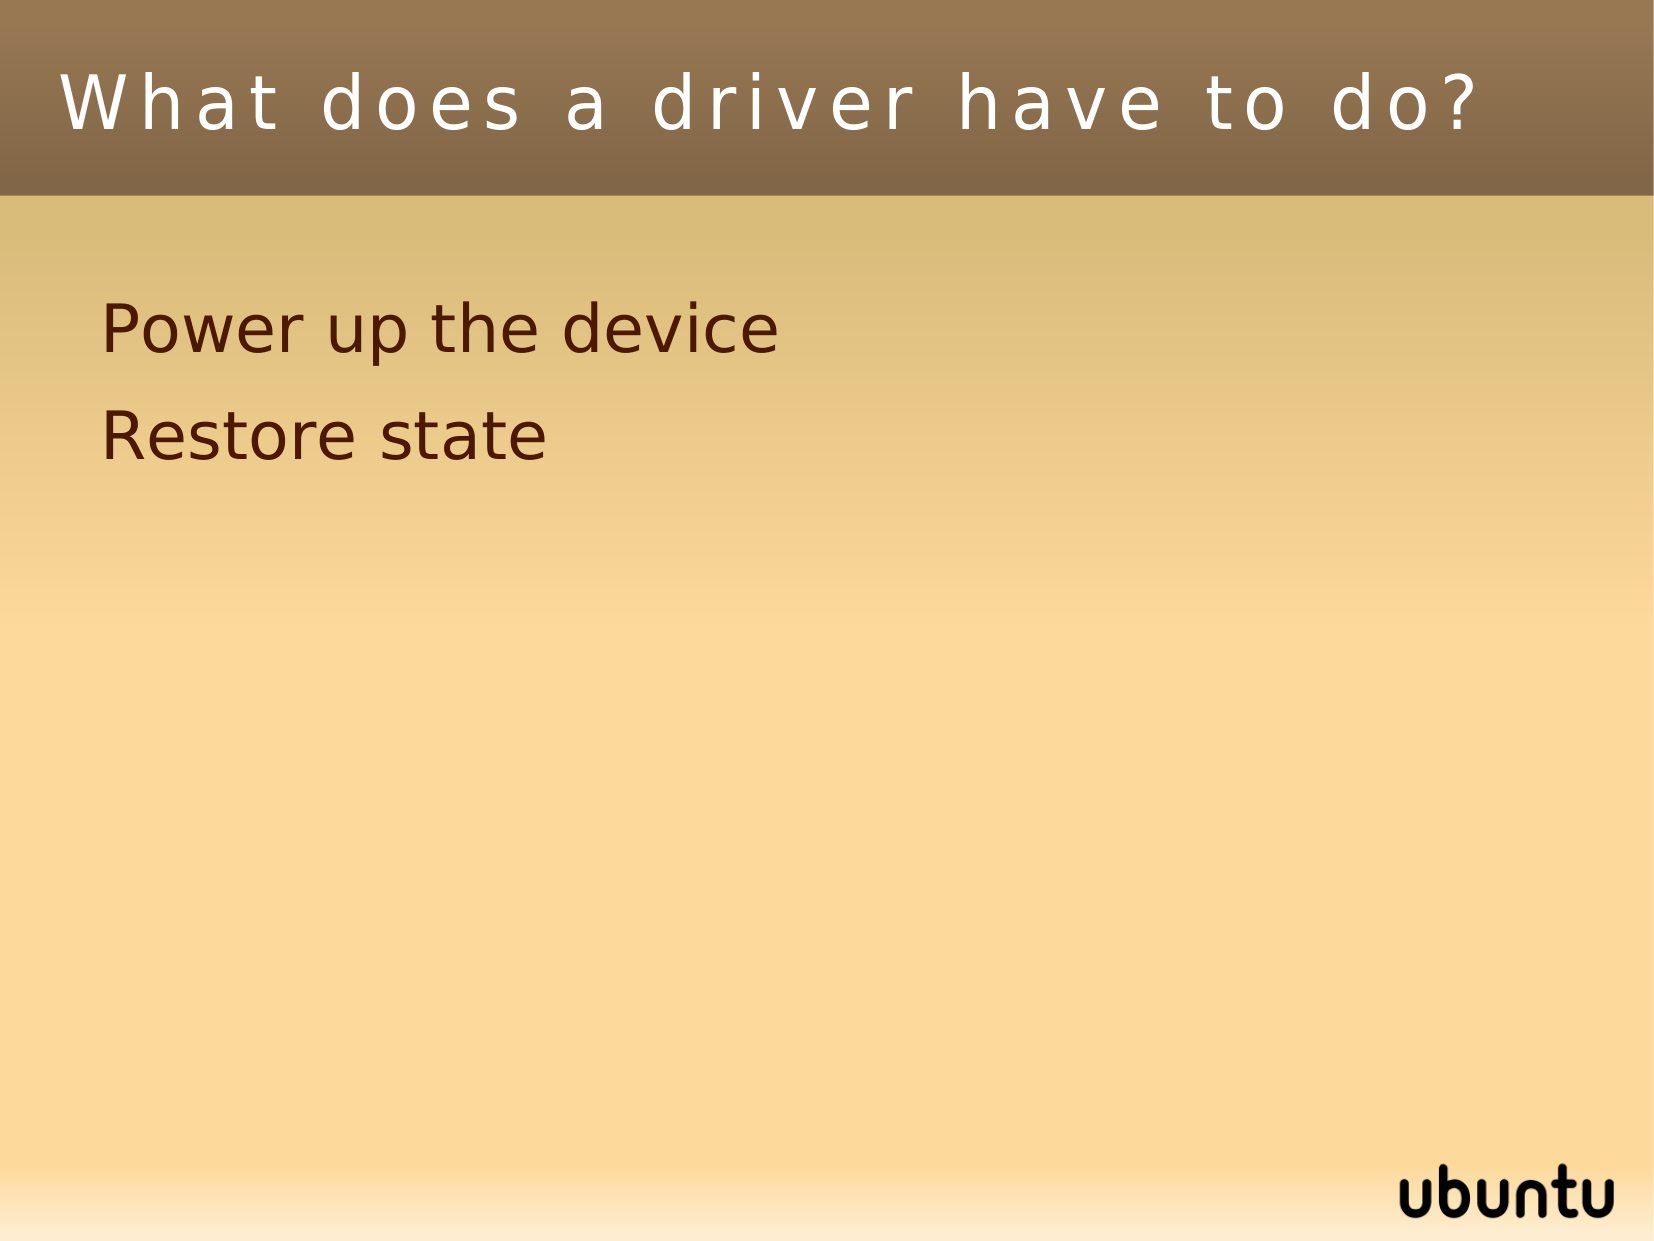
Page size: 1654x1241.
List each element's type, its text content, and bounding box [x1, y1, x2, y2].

title What does a driver have to do? [59, 36, 1595, 171]
list Power up the device Restore state [82, 290, 1571, 1094]
picture [0, 0, 1654, 1241]
